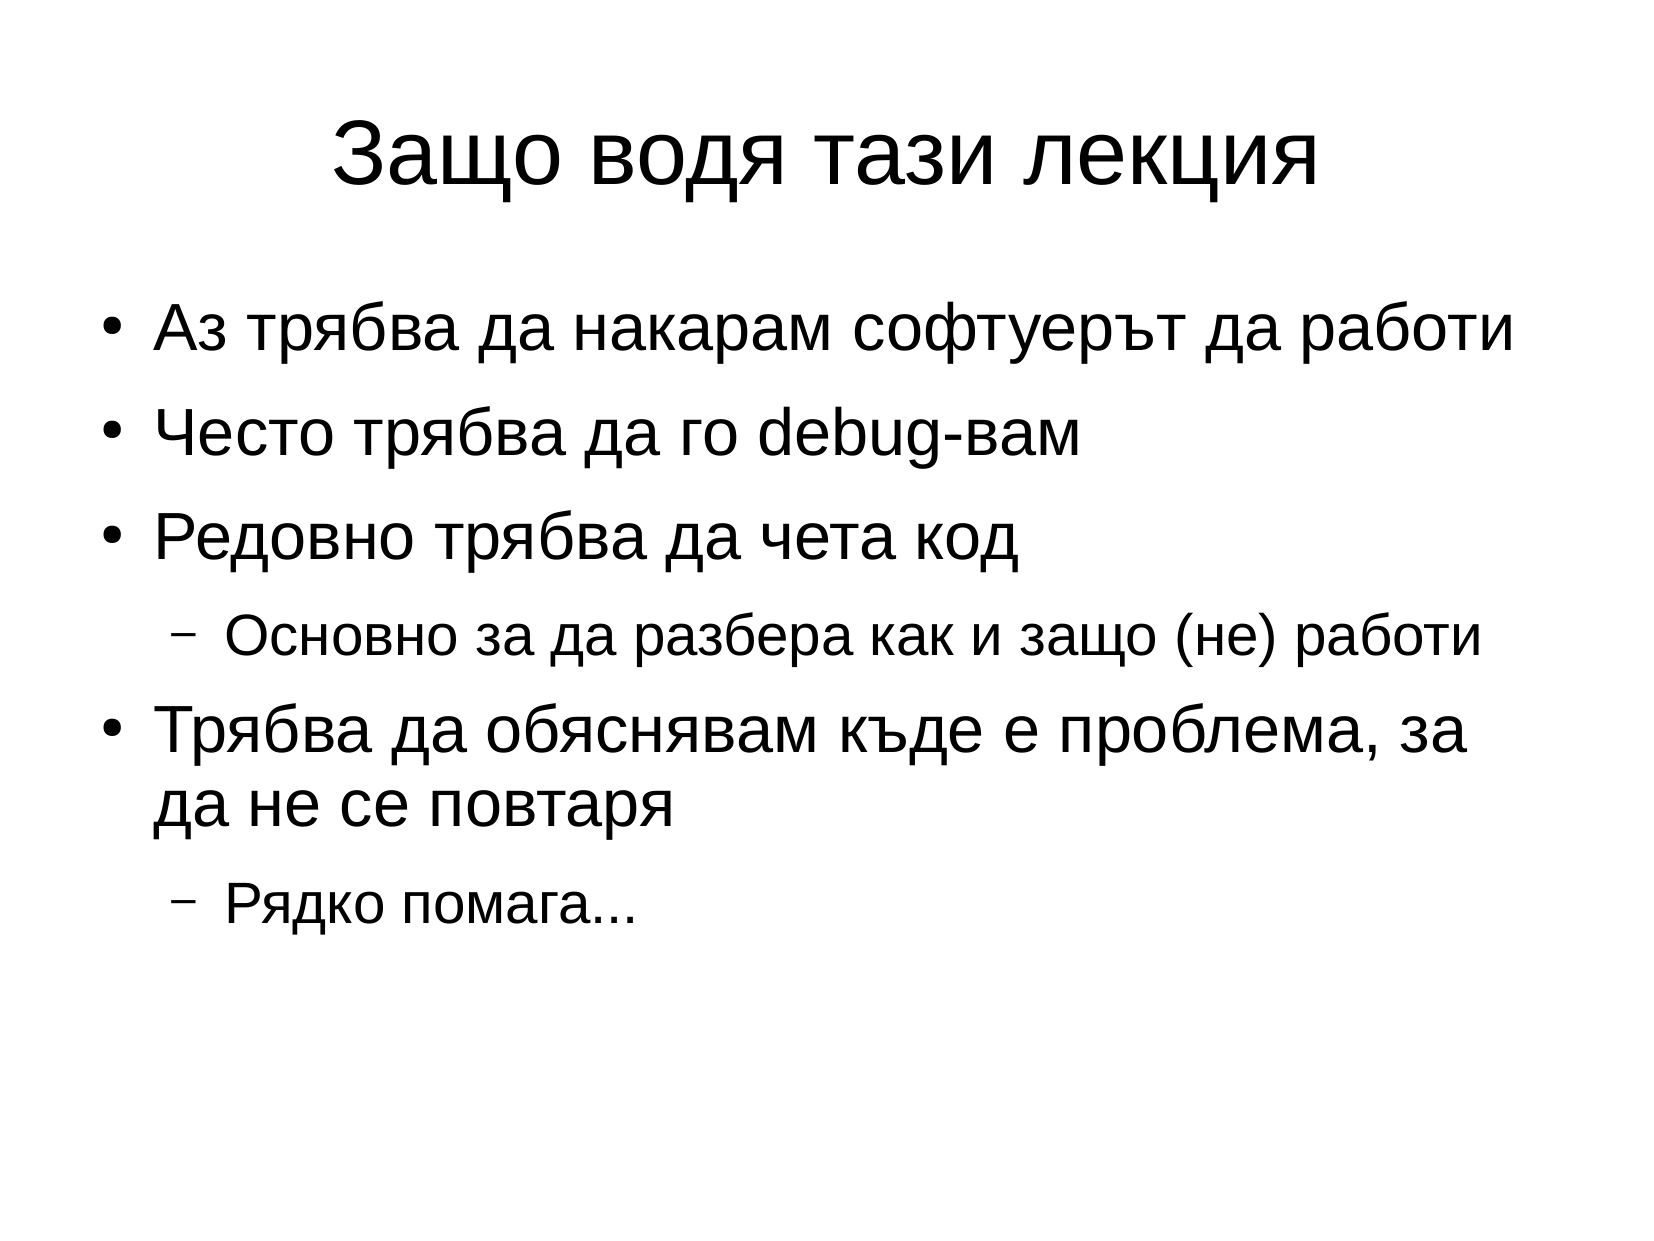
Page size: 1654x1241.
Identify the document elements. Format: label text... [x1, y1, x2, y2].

title Защо водя тази лекция [82, 49, 1571, 257]
list Аз трябва да накарам софтуерът да работи Често трябва да го debug-вам Редовно трябва да чета код Основно за да разбера как и защо (не) работи Трябва да обяснявам къде е проблема, за да не се повтаря Рядко помага... [82, 290, 1538, 1010]
